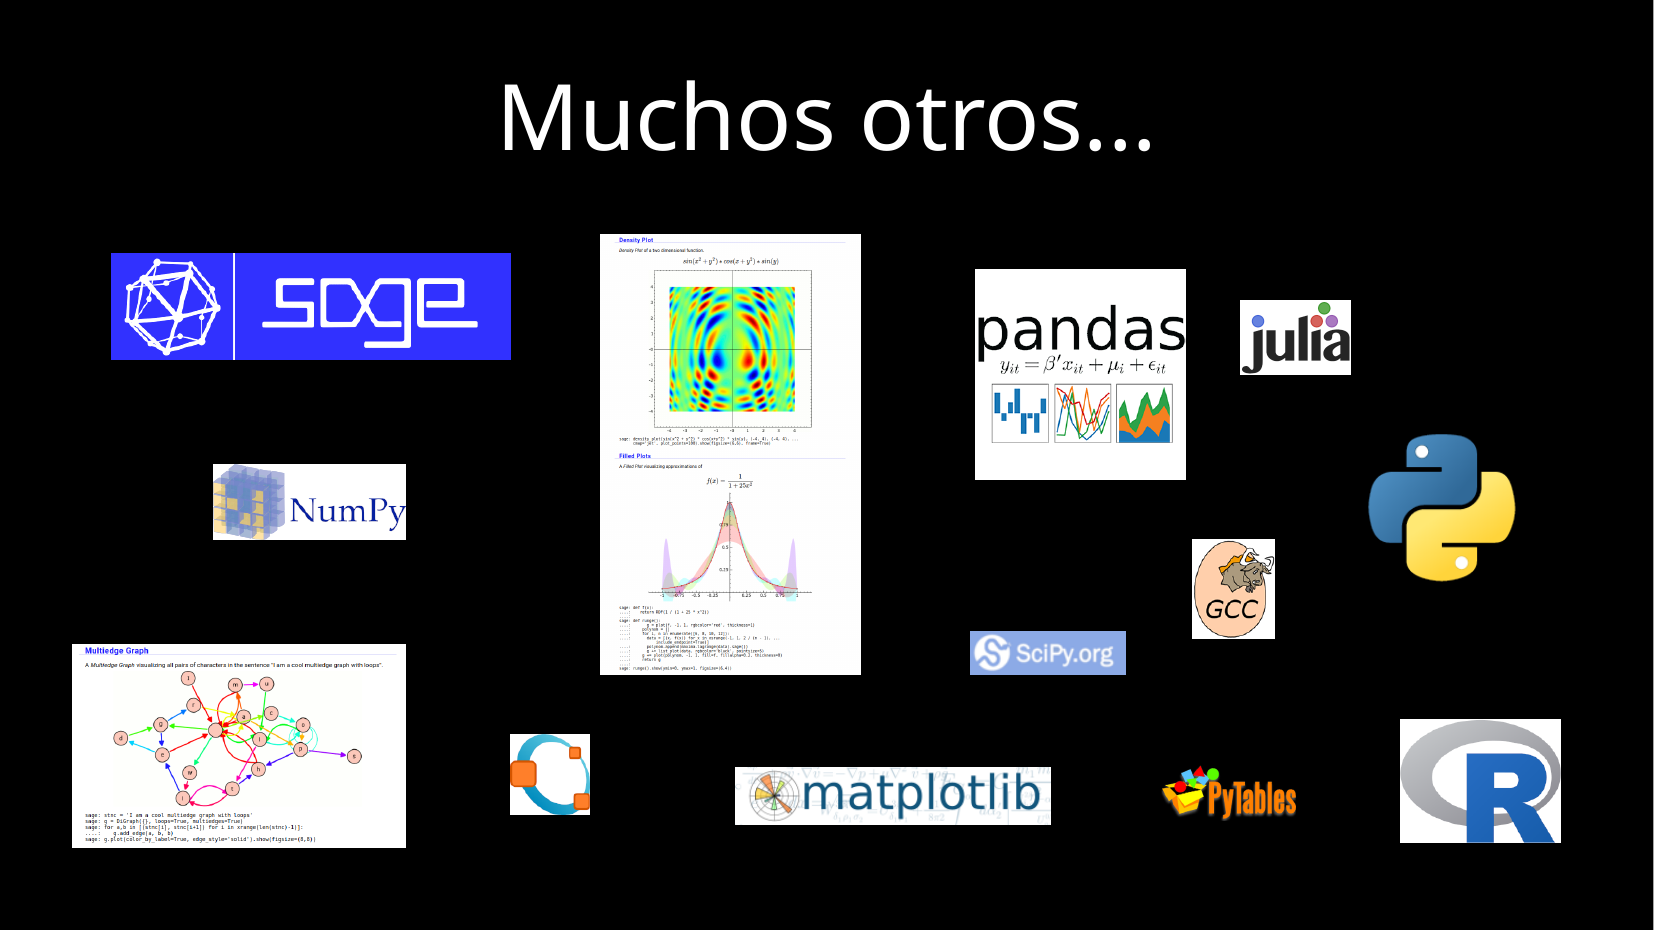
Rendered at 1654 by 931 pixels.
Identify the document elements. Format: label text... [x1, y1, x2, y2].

picture [970, 631, 1126, 676]
title Muchos otros... [82, 37, 1571, 193]
picture [1192, 539, 1276, 639]
picture [735, 767, 1051, 826]
picture [1335, 401, 1549, 616]
picture [975, 269, 1186, 480]
picture [1151, 716, 1306, 871]
picture [510, 734, 590, 815]
picture [213, 464, 406, 541]
picture [72, 644, 406, 848]
picture [111, 253, 511, 361]
picture [1240, 300, 1351, 376]
picture [600, 234, 861, 676]
picture [1400, 719, 1561, 843]
